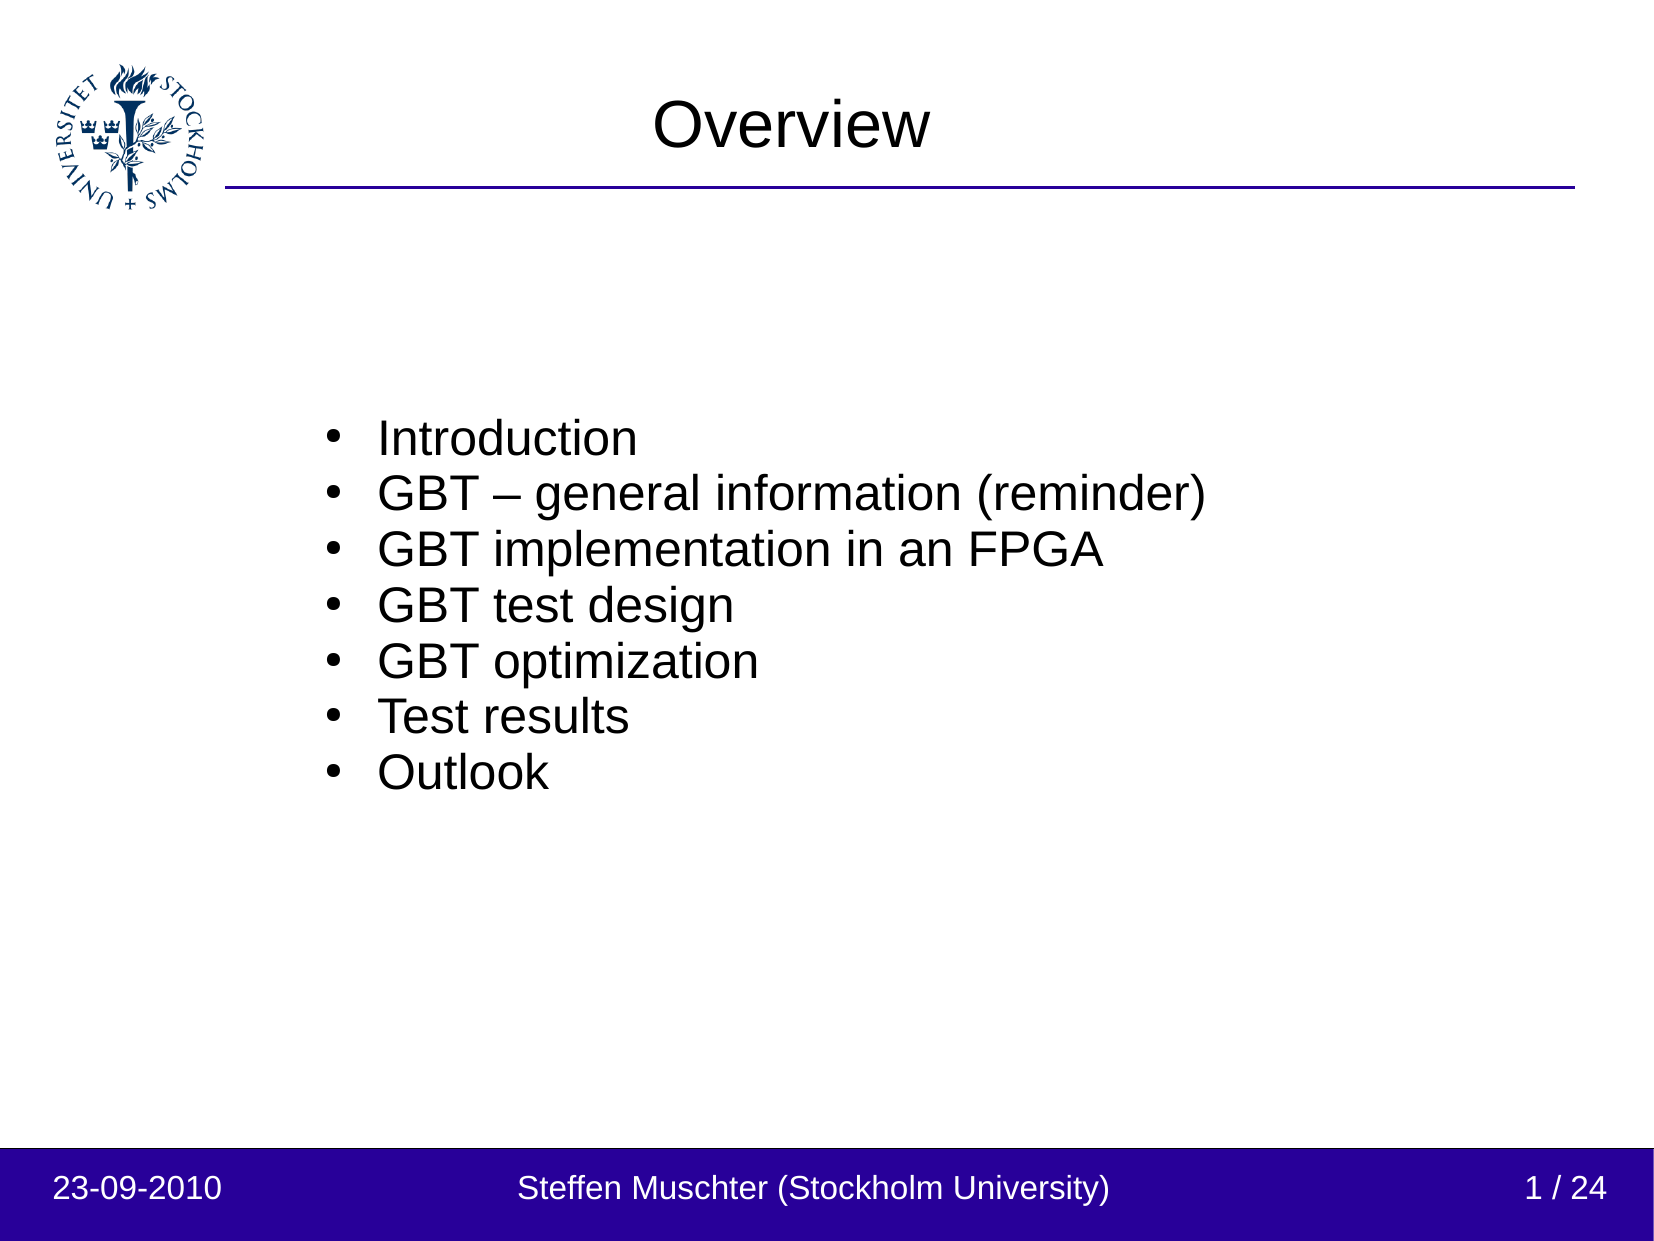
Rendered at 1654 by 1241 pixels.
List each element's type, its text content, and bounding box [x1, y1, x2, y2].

text_box 1 / 24 [1403, 1162, 1623, 1215]
picture [54, 64, 212, 215]
text_box Overview [637, 79, 946, 170]
text_box Introduction GBT – general information (reminder) GBT implementation in an FPGA GBT test design GBT optimization Test results Outlook [309, 402, 1323, 808]
